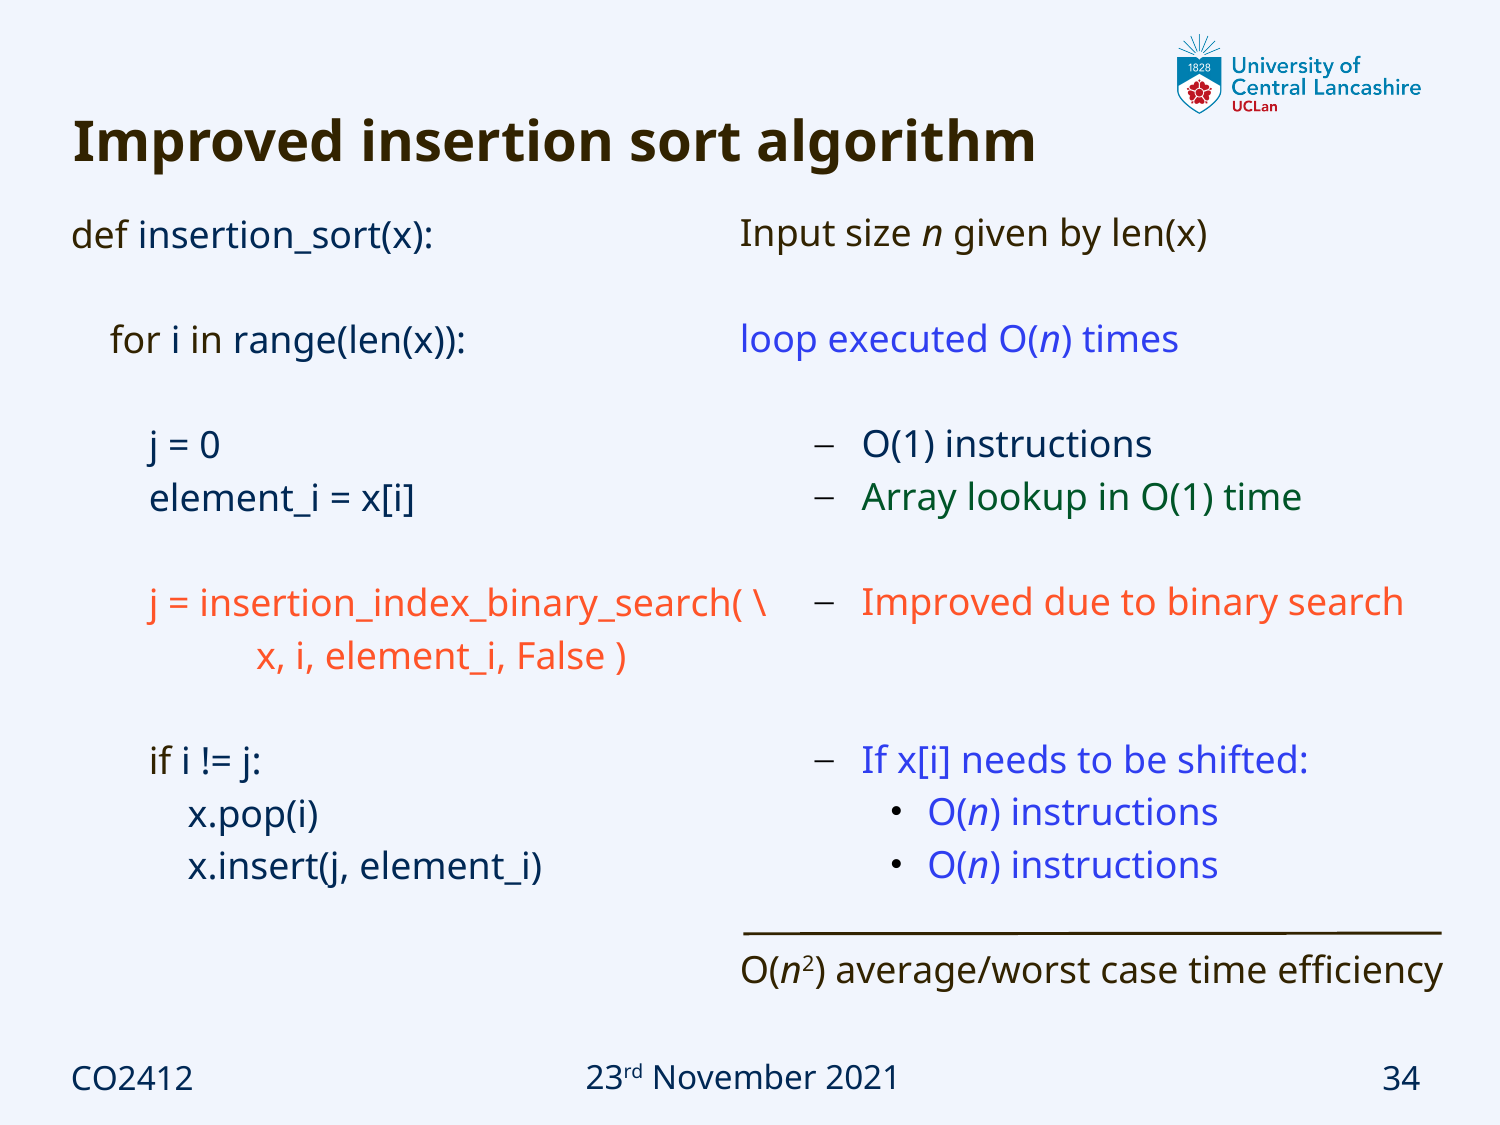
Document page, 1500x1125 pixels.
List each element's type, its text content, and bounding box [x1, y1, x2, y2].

text_box def insertion_sort(x): for i in range(len(x)): j = 0 element_i = x[i] j = insertion_index_binary_search( \ x, i, element_i, False ) if i != j: x.pop(i) x.insert(j, element_i) [56, 195, 725, 948]
picture [1177, 34, 1421, 54]
text_box Input size n given by len(x) loop executed O(n) times O(1) instructions Array lookup in O(1) time Improved due to binary search If x[i] needs to be shifted: O(n) instructions O(n) instructions O(n2) average/worst case time efficiency [725, 194, 1473, 999]
title Improved insertion sort algorithm [58, 54, 1500, 224]
